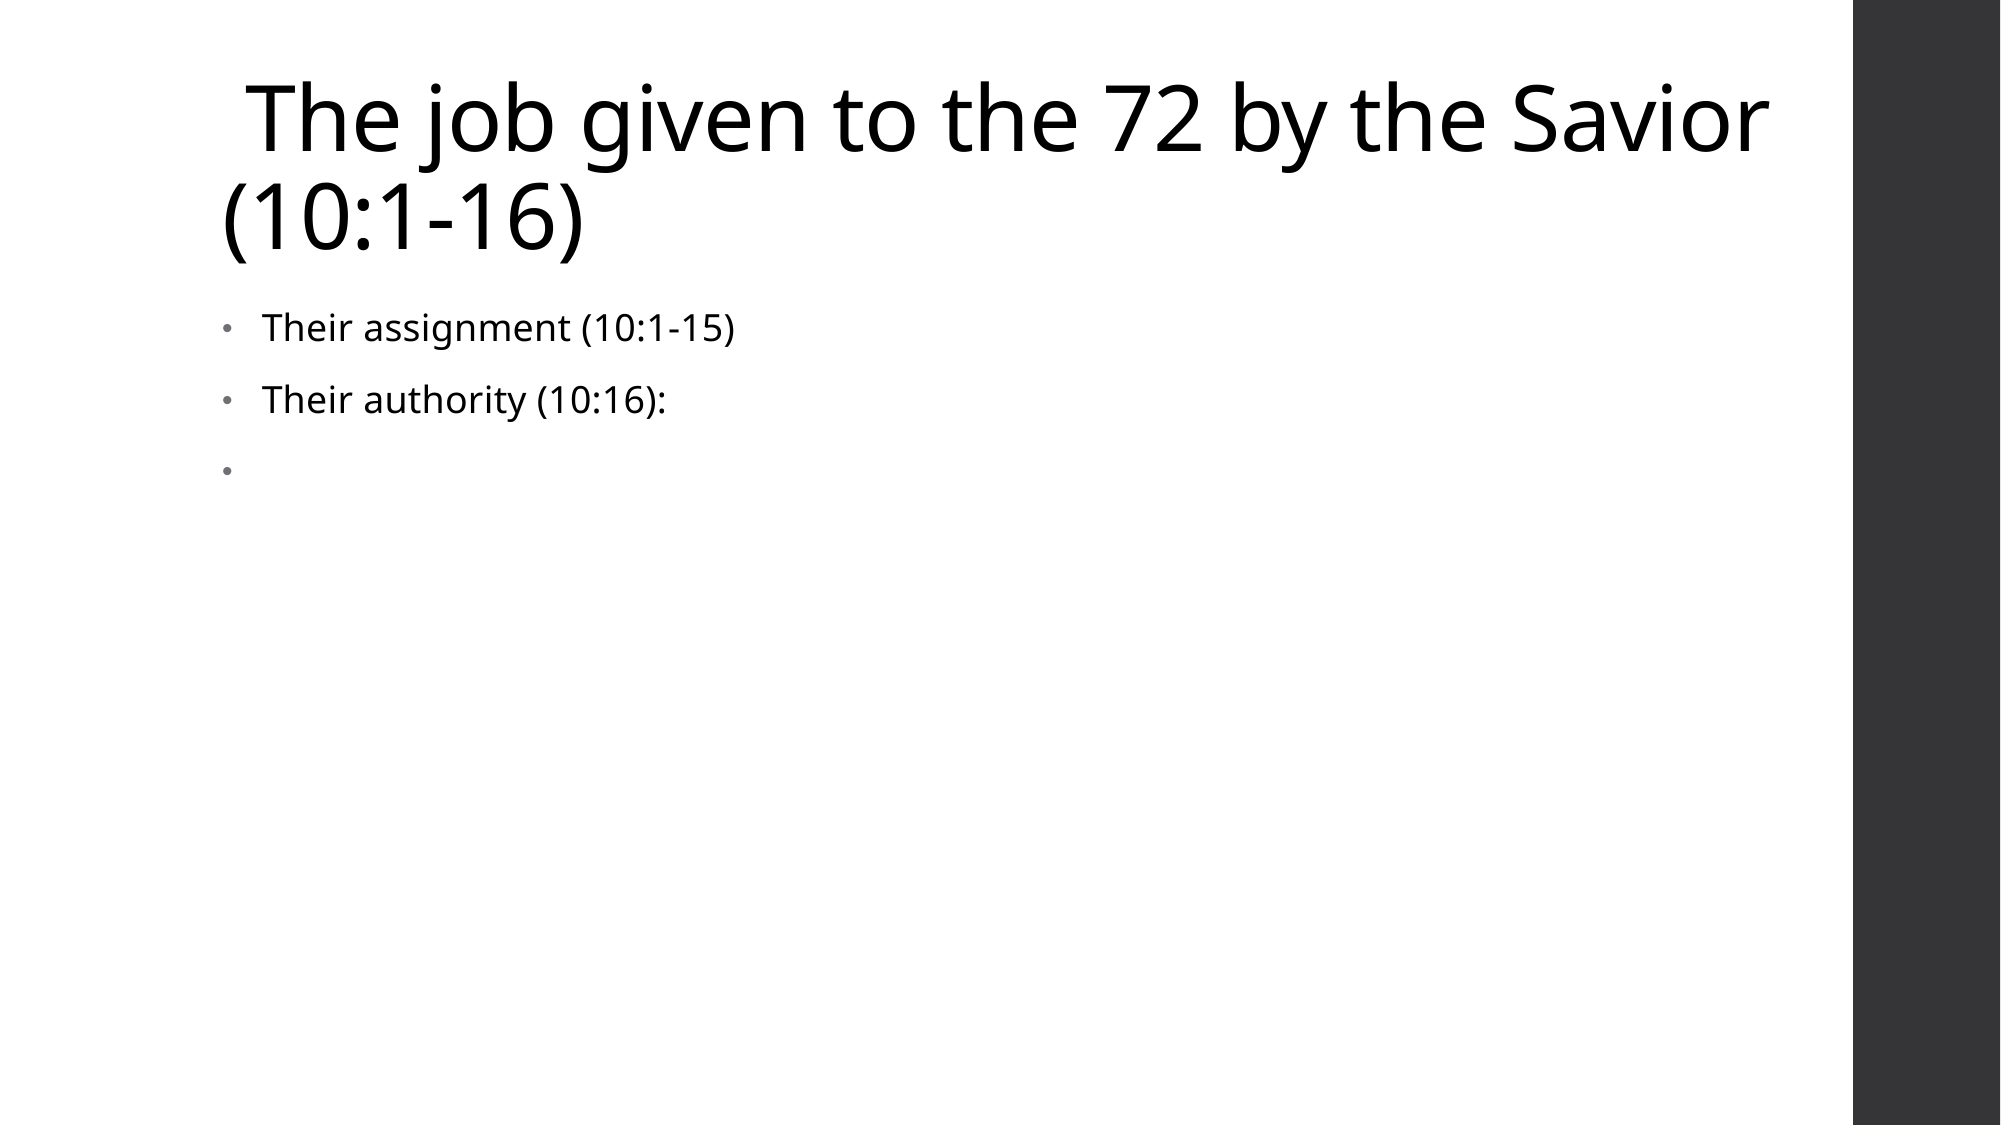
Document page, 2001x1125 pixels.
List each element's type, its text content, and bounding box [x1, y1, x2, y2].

list Their assignment (10:1-15) Their authority (10:16): [206, 299, 1617, 1014]
title The job given to the 72 by the Savior (10:1-16) [206, 60, 1797, 278]
